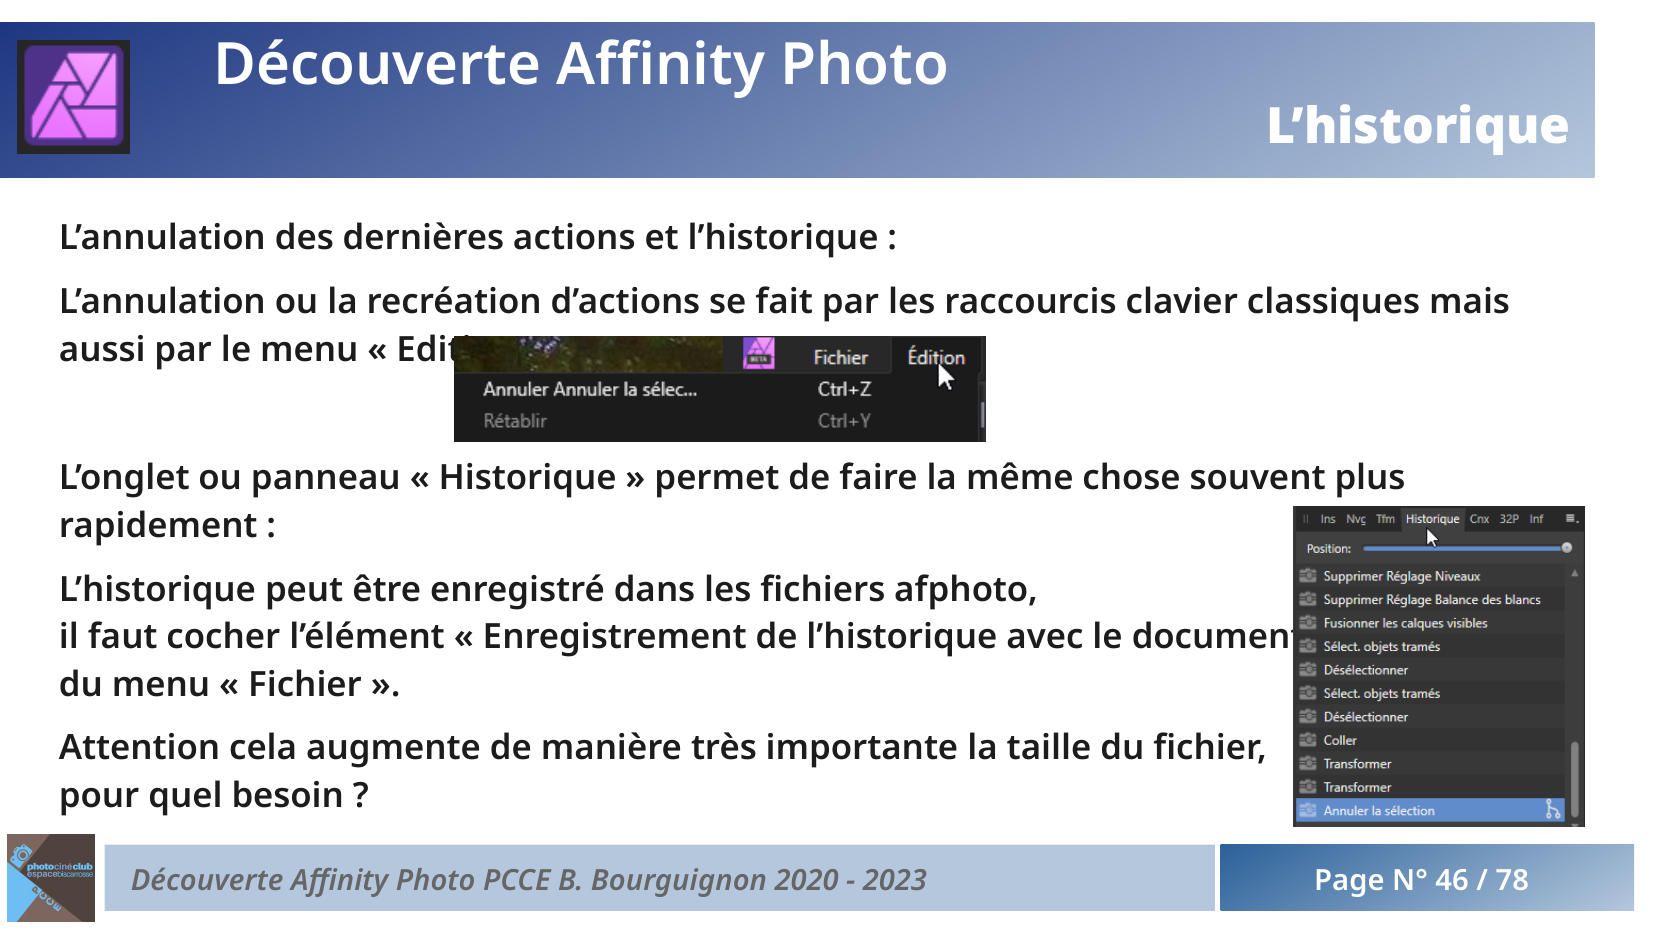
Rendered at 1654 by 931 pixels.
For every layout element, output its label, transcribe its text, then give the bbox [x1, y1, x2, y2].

list L’annulation des dernières actions et l’historique : L’annulation ou la recréation d’actions se fait par les raccourcis clavier classiques mais aussi par le menu « Edition » : L’onglet ou panneau « Historique » permet de faire la même chose souvent plus rapidement : L’historique peut être enregistré dans les fichiers afphoto, il faut cocher l’élément « Enregistrement de l’historique avec le document » du menu « Fichier ». Attention cela augmente de manière très importante la taille du fichier, pour quel besoin ? [59, 212, 1565, 820]
picture [17, 40, 130, 154]
picture [454, 336, 986, 442]
title L’historique [874, 47, 1571, 158]
picture [1293, 506, 1585, 827]
picture [7, 834, 95, 922]
